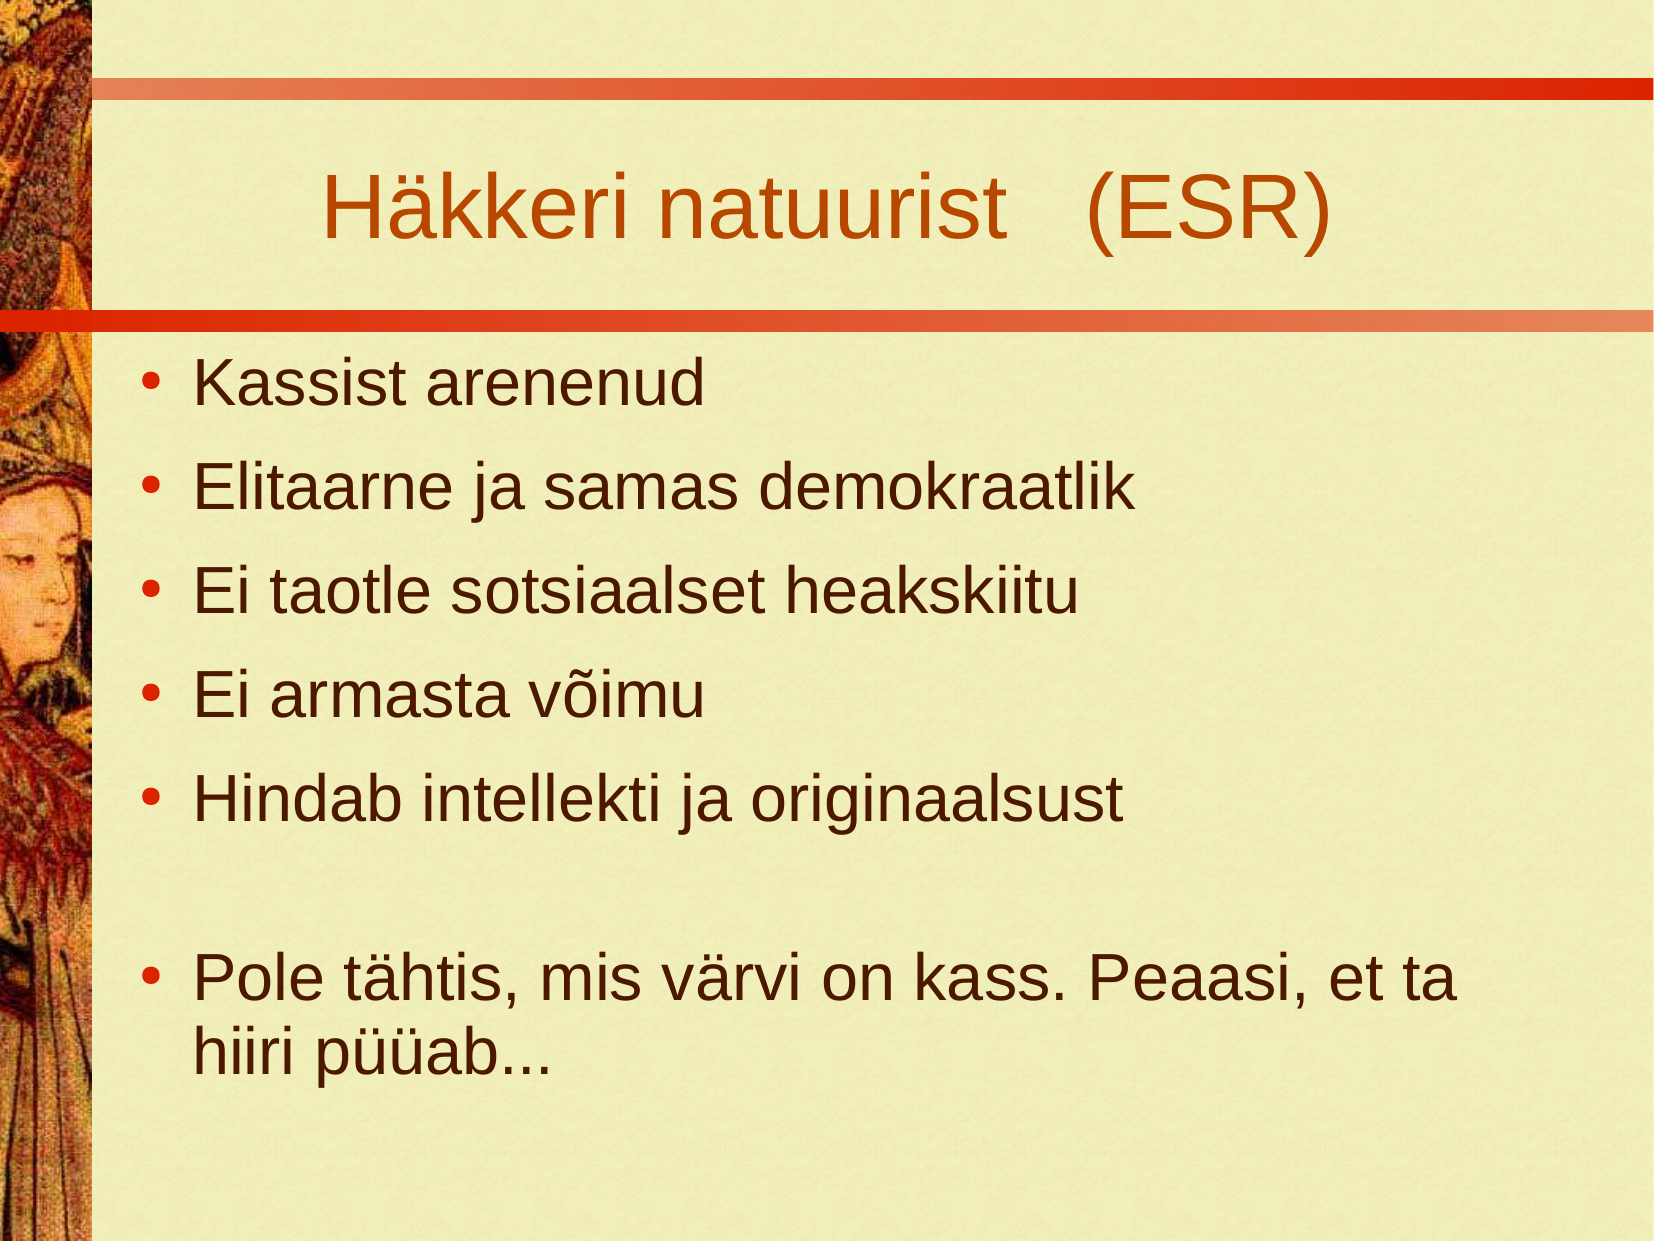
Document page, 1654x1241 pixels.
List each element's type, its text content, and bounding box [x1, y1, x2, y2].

list Kassist arenenud Elitaarne ja samas demokraatlik Ei taotle sotsiaalset heakskiitu Ei armasta võimu Hindab intellekti ja originaalsust Pole tähtis, mis värvi on kass. Peaasi, et ta hiiri püüab... [121, 344, 1534, 1127]
picture [0, 332, 1654, 1241]
picture [0, 0, 1654, 310]
title Häkkeri natuurist (ESR) [121, 102, 1534, 311]
